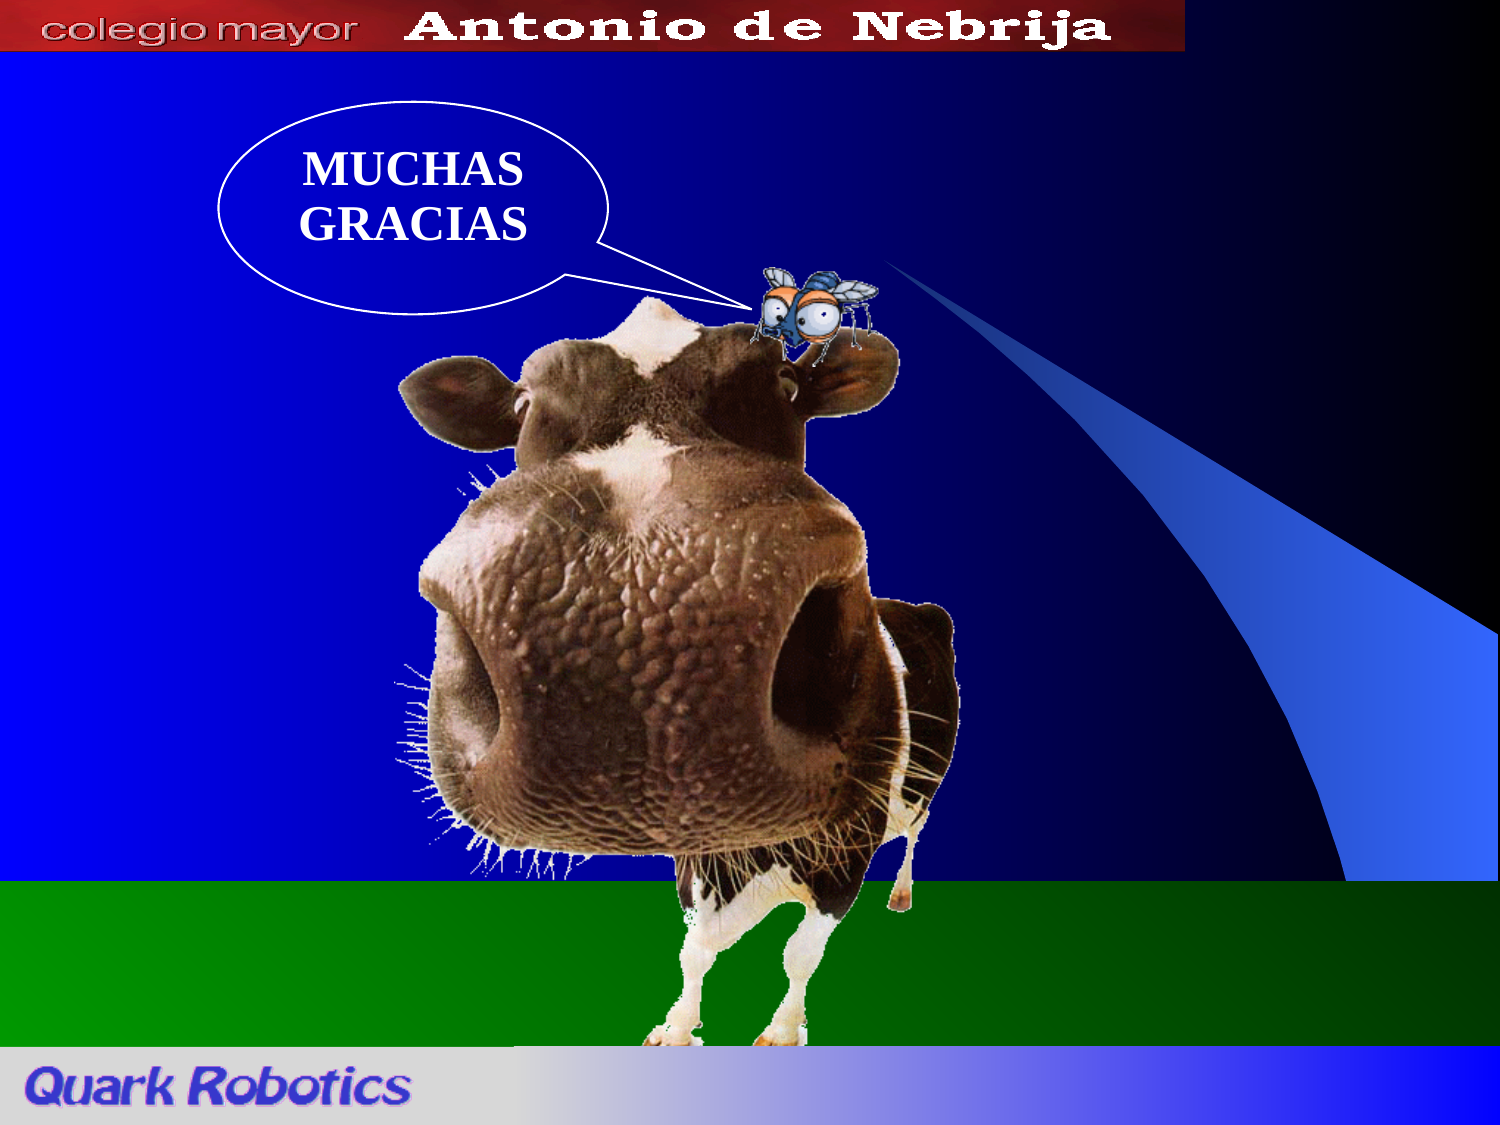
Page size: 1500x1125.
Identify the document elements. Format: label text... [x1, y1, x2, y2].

picture [19, 1057, 418, 1113]
picture [394, 267, 965, 1046]
text_box MUCHAS GRACIAS [218, 101, 708, 314]
text_box [0, 881, 1500, 1125]
picture [0, 0, 1185, 52]
